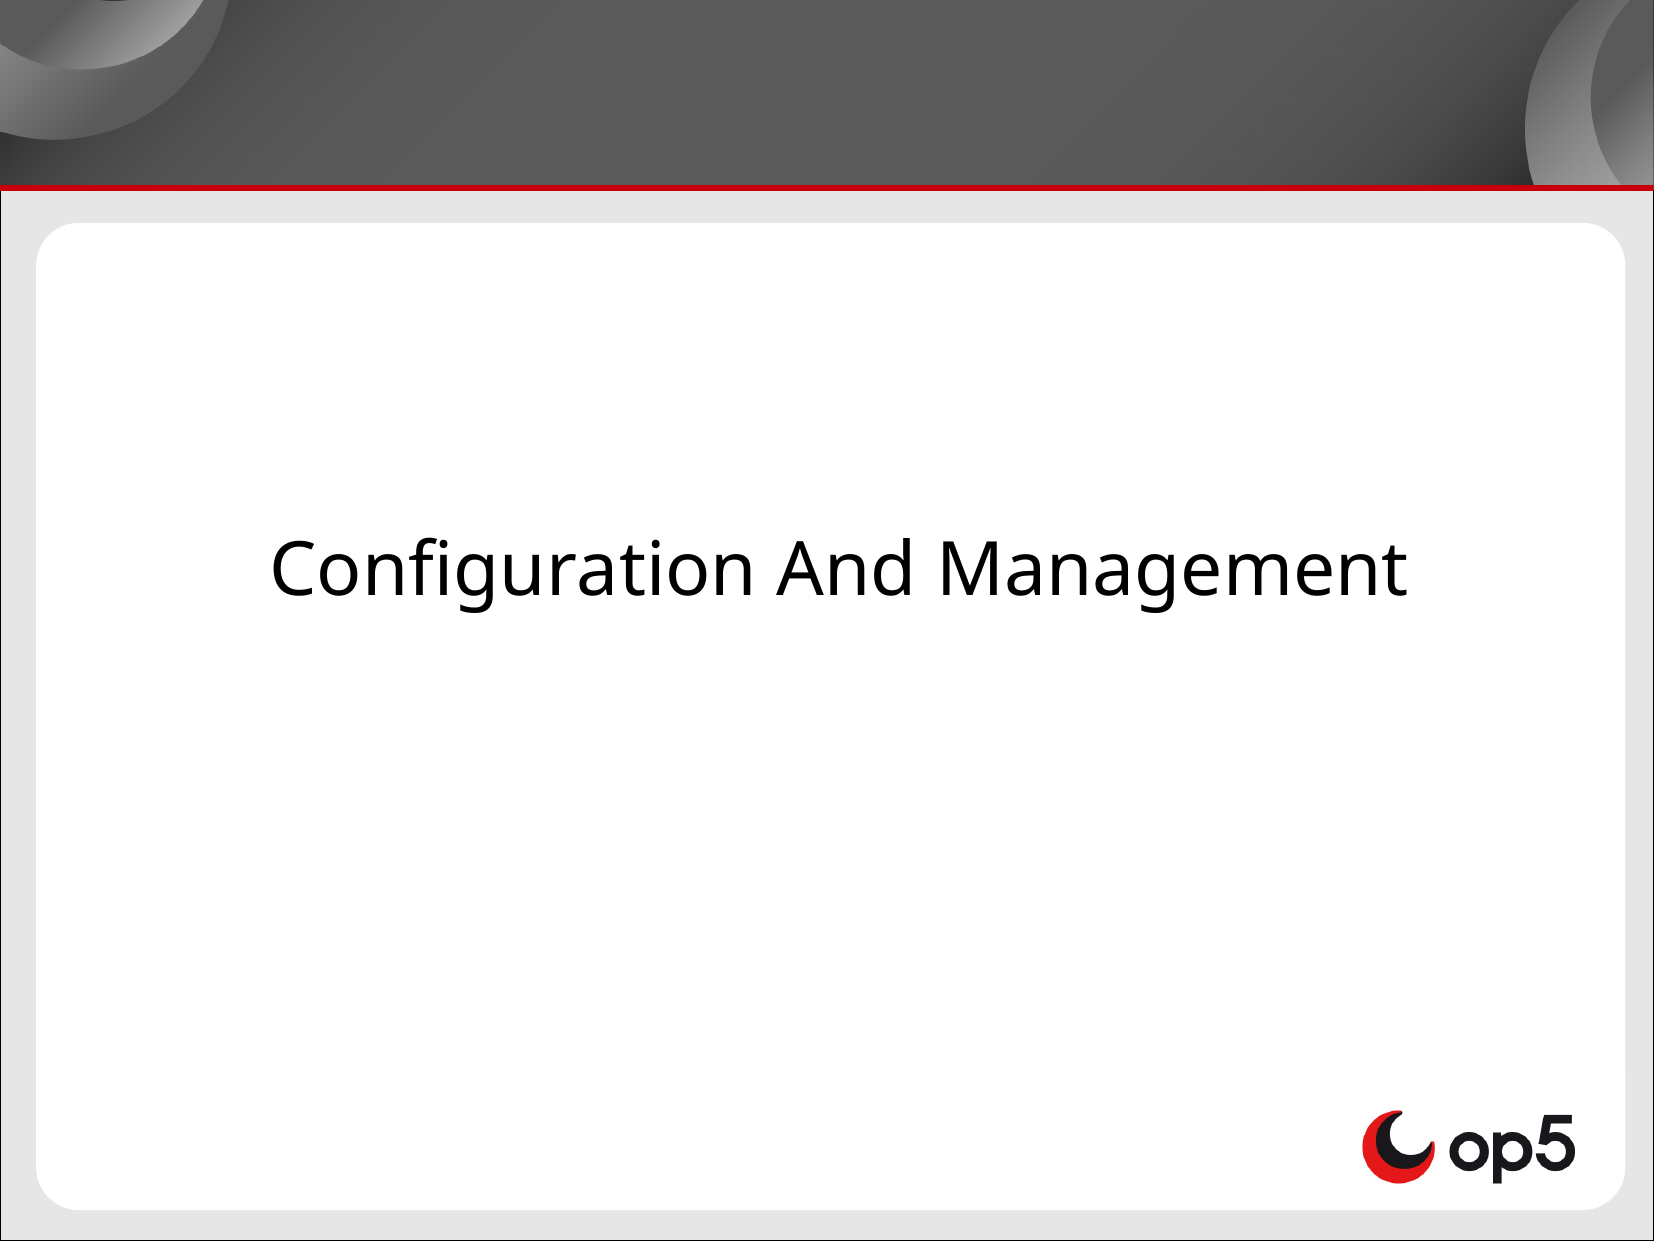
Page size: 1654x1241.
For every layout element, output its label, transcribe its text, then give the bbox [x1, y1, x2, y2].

text_box Configuration And Management [254, 508, 1481, 611]
picture [0, 0, 1654, 185]
picture [1350, 1103, 1587, 1191]
